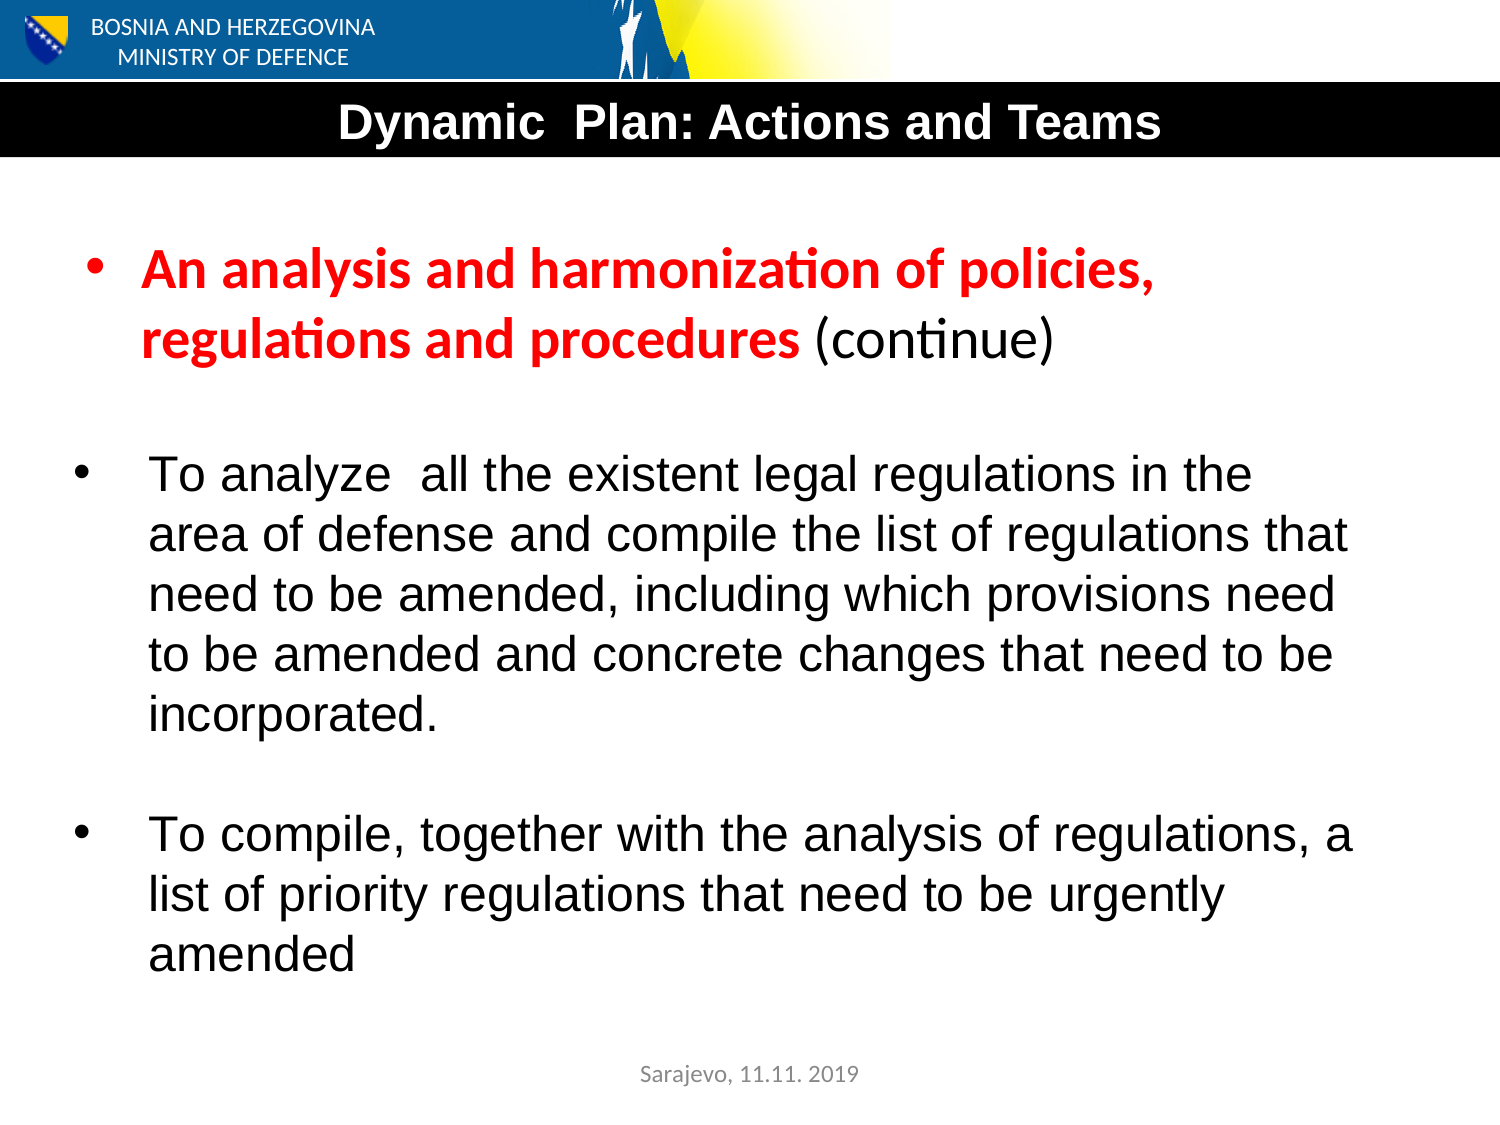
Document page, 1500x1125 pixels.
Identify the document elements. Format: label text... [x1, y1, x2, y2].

list An analysis and harmonization of policies, regulations and procedures (continue) [70, 222, 1421, 418]
title Dynamic Plan: Actions and Teams [0, 82, 1500, 158]
picture [0, 0, 1500, 79]
text_box Sarajevo, 11.11. 2019 [512, 1042, 988, 1103]
text_box To analyze all the existent legal regulations in the area of defense and compile the list of regulations that need to be amended, including which provisions need to be amended and concrete changes that need to be incorporated. To compile, together with the analysis of regulations, a list of priority regulations that need to be urgently amended [58, 433, 1372, 989]
